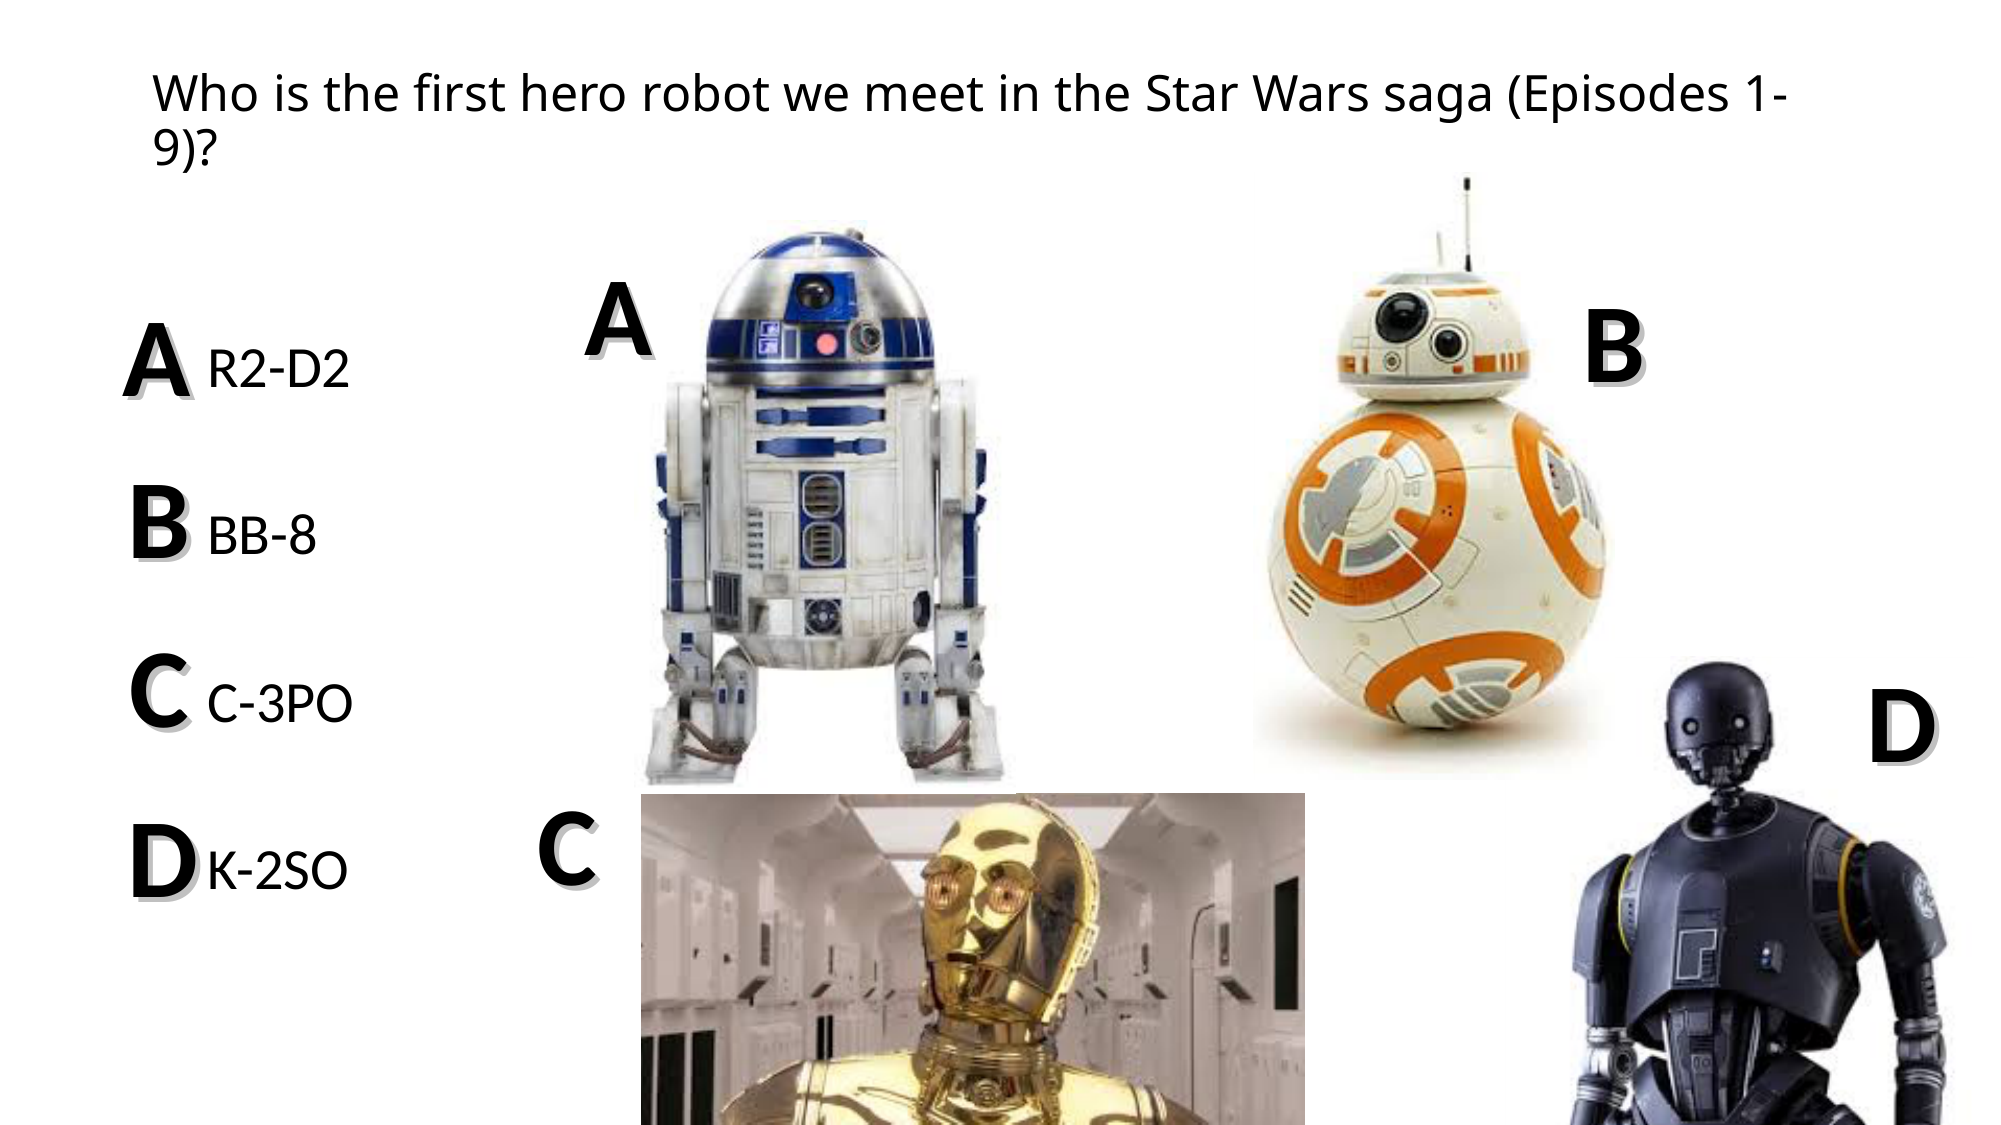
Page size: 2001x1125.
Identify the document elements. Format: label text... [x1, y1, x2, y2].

text_box D [1852, 642, 1953, 792]
text_box D [113, 777, 214, 928]
text_box C [523, 766, 613, 916]
text_box C [115, 608, 204, 758]
picture [634, 220, 1305, 1125]
list R2-D2 BB-8 C-3PO K-2SO [192, 329, 430, 949]
text_box B [113, 438, 206, 588]
text_box A [108, 276, 206, 426]
text_box B [1568, 263, 1661, 413]
title Who is the first hero robot we meet in the Star Wars saga (Episodes 1-9)? [137, 59, 1863, 185]
text_box A [569, 236, 668, 386]
picture [1253, 172, 1974, 1125]
